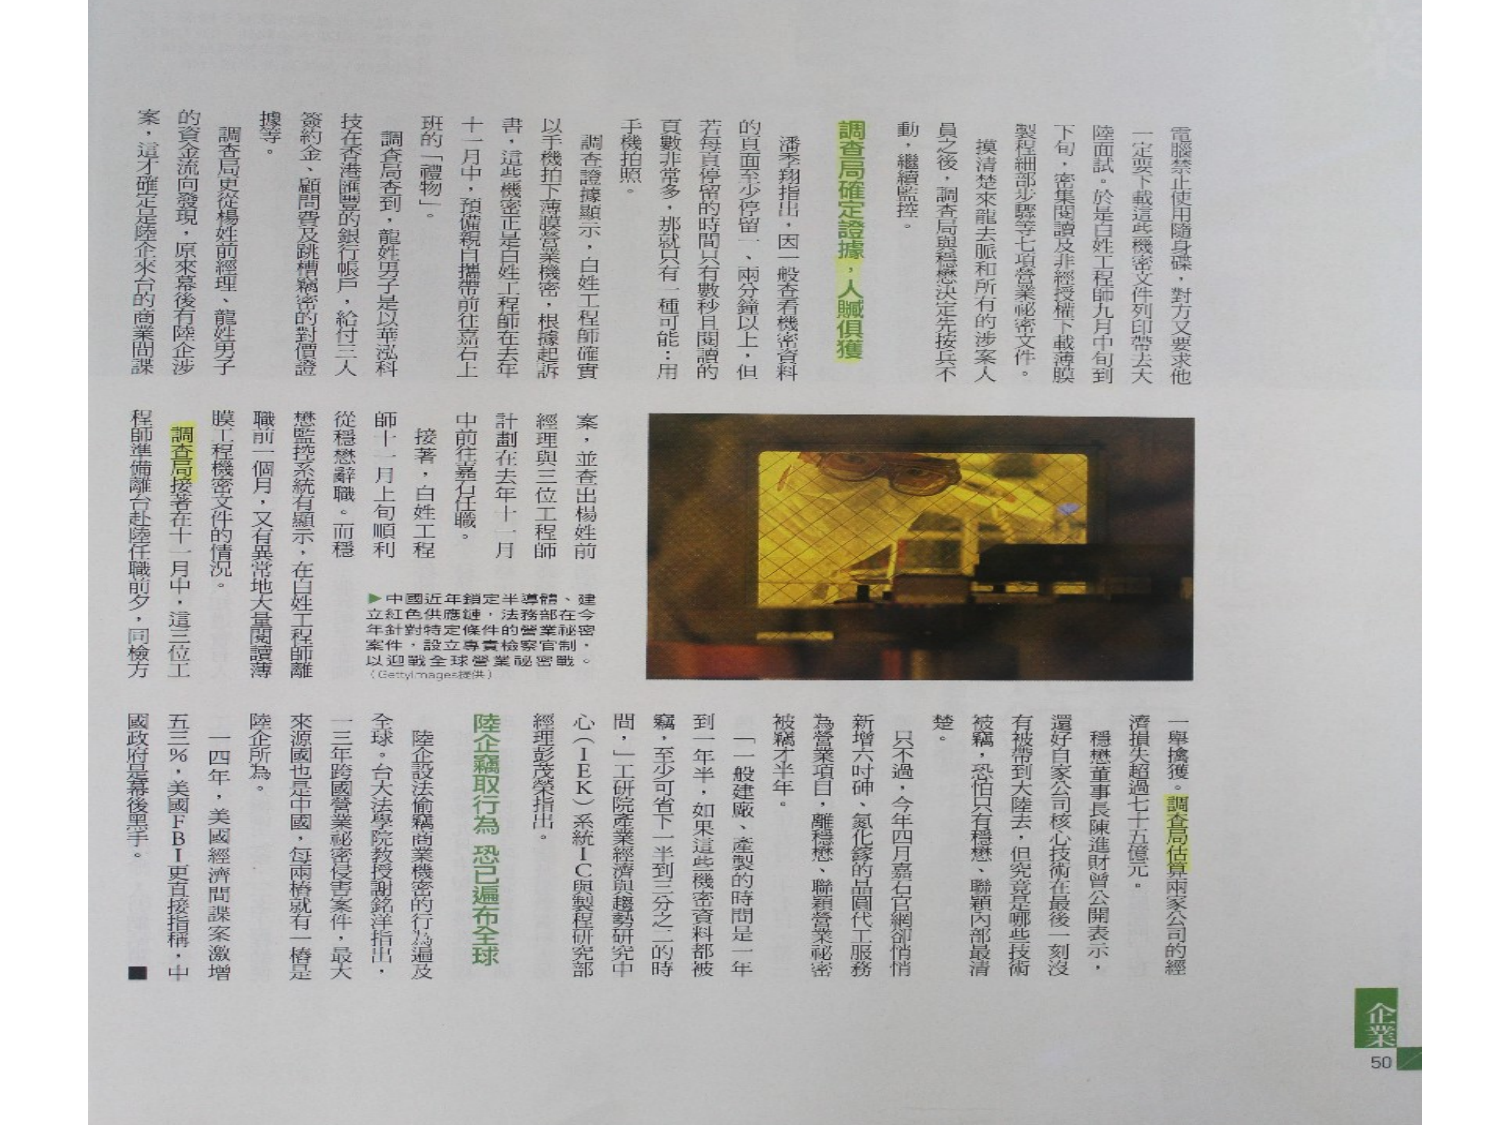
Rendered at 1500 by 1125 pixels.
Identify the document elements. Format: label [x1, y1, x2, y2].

picture [88, 0, 1422, 1125]
